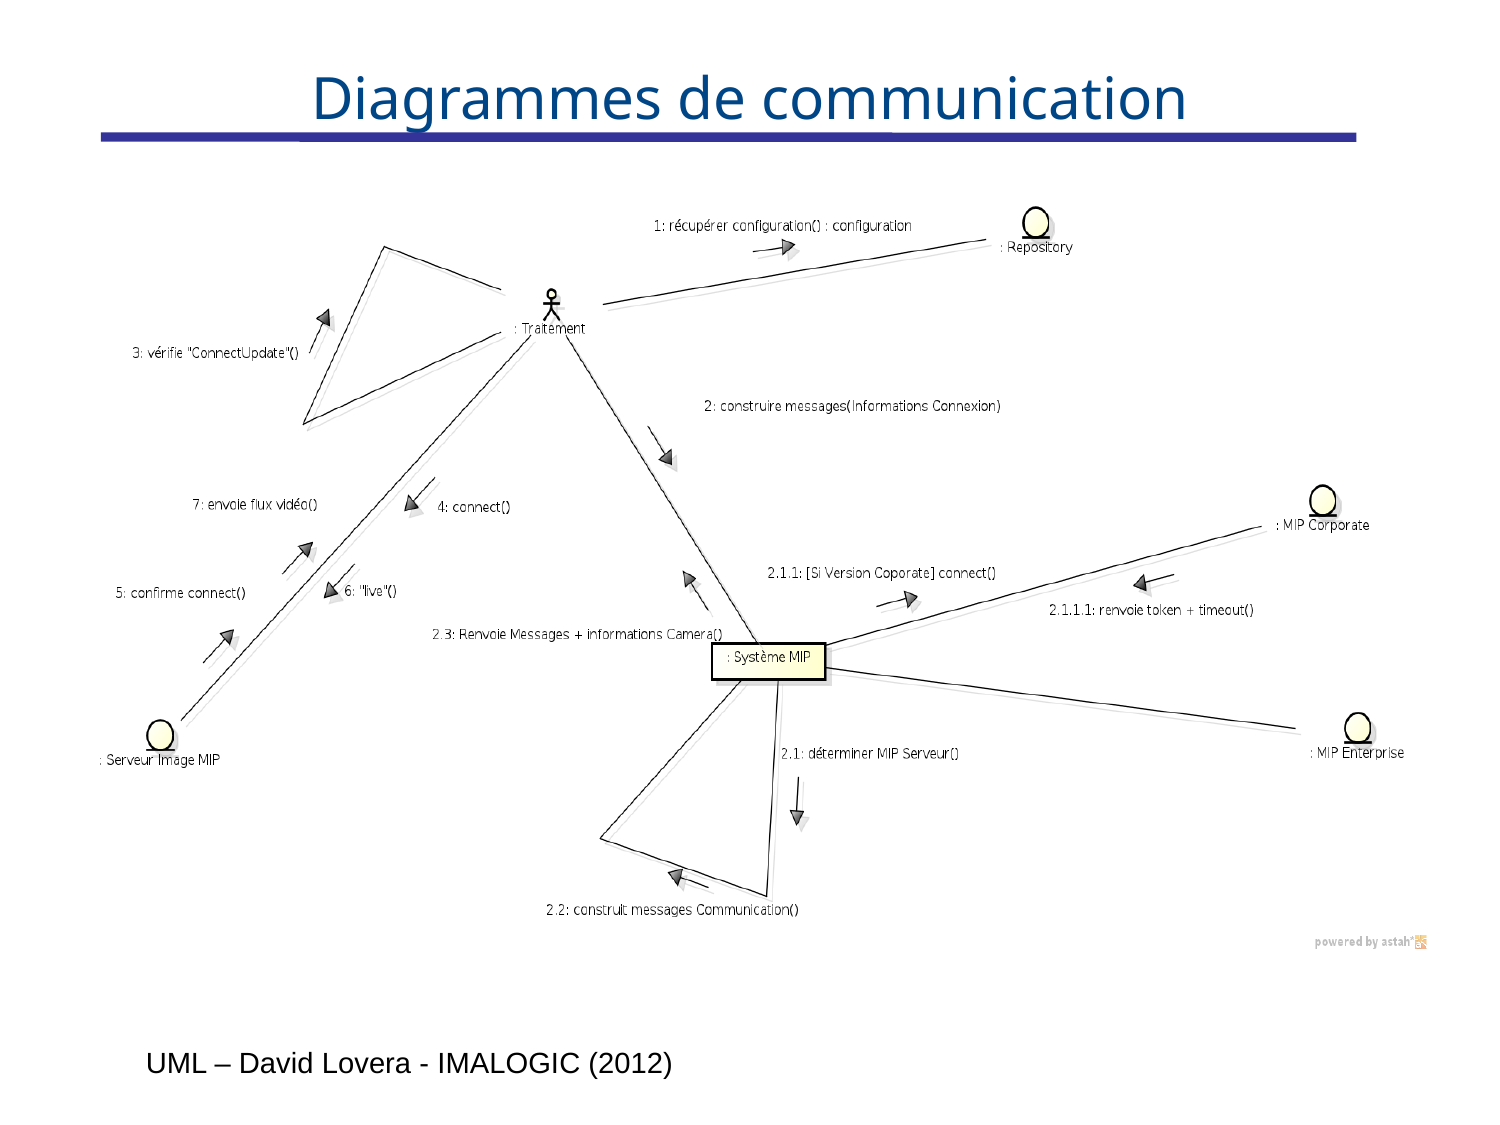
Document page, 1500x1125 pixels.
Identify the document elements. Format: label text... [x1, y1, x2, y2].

title Diagrammes de communication [74, 44, 1425, 150]
picture [74, 195, 1430, 953]
list UML – David Lovera - IMALOGIC (2012) [74, 1047, 1425, 1087]
